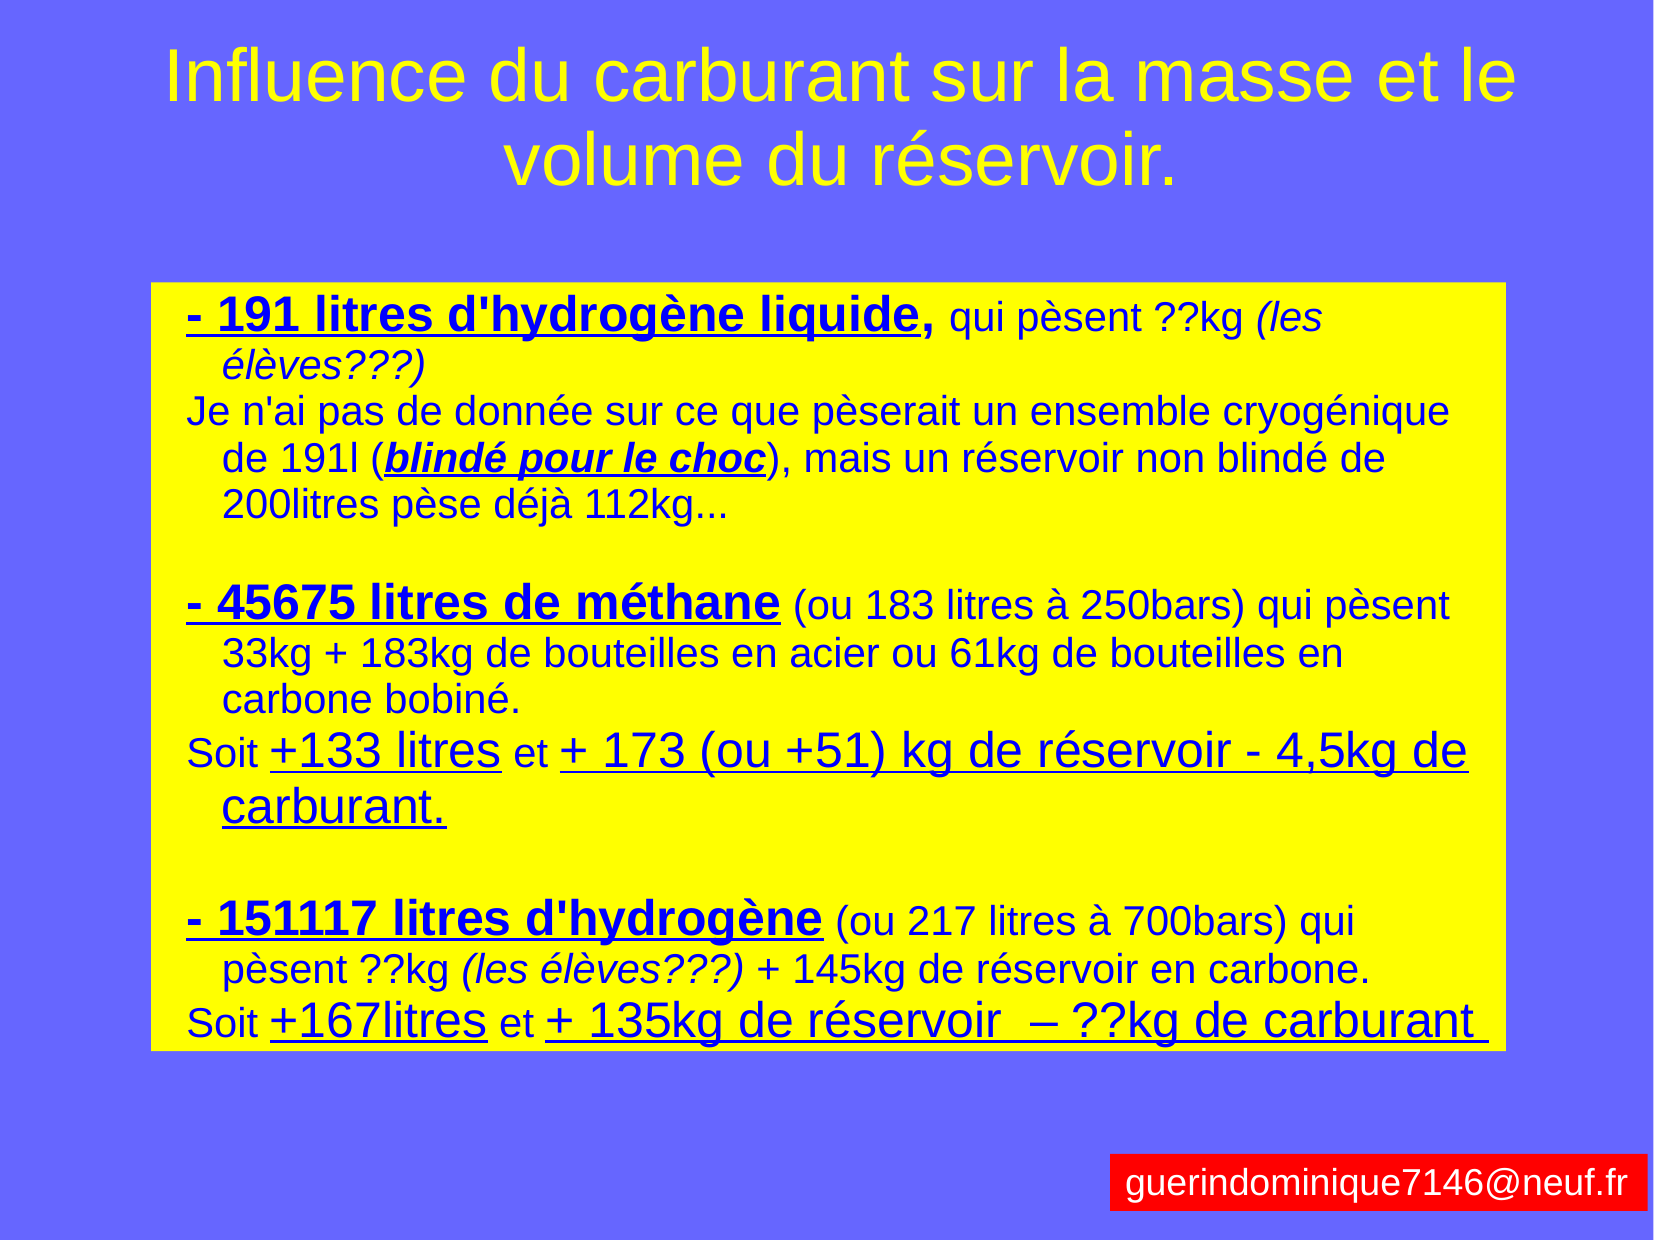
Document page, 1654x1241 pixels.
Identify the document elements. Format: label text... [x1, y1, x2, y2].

subtitle - 191 litres d'hydrogène liquide, qui pèsent ??kg (les élèves???) Je n'ai pas de donnée sur ce que pèserait un ensemble cryogénique de 191l (blindé pour le choc), mais un réservoir non blindé de 200litres pèse déjà 112kg... - 45675 litres de méthane (ou 183 litres à 250bars) qui pèsent 33kg + 183kg de bouteilles en acier ou 61kg de bouteilles en carbone bobiné. Soit +133 litres et + 173 (ou +51) kg de réservoir - 4,5kg de carburant. - 151117 litres d'hydrogène (ou 217 litres à 700bars) qui pèsent ??kg (les élèves???) + 145kg de réservoir en carbone. Soit +167litres et + 135kg de réservoir – ??kg de carburant [151, 282, 1506, 1052]
text_box guerindominique7146@neuf.fr [1110, 1153, 1648, 1211]
title Influence du carburant sur la masse et le volume du réservoir. [118, 33, 1565, 202]
